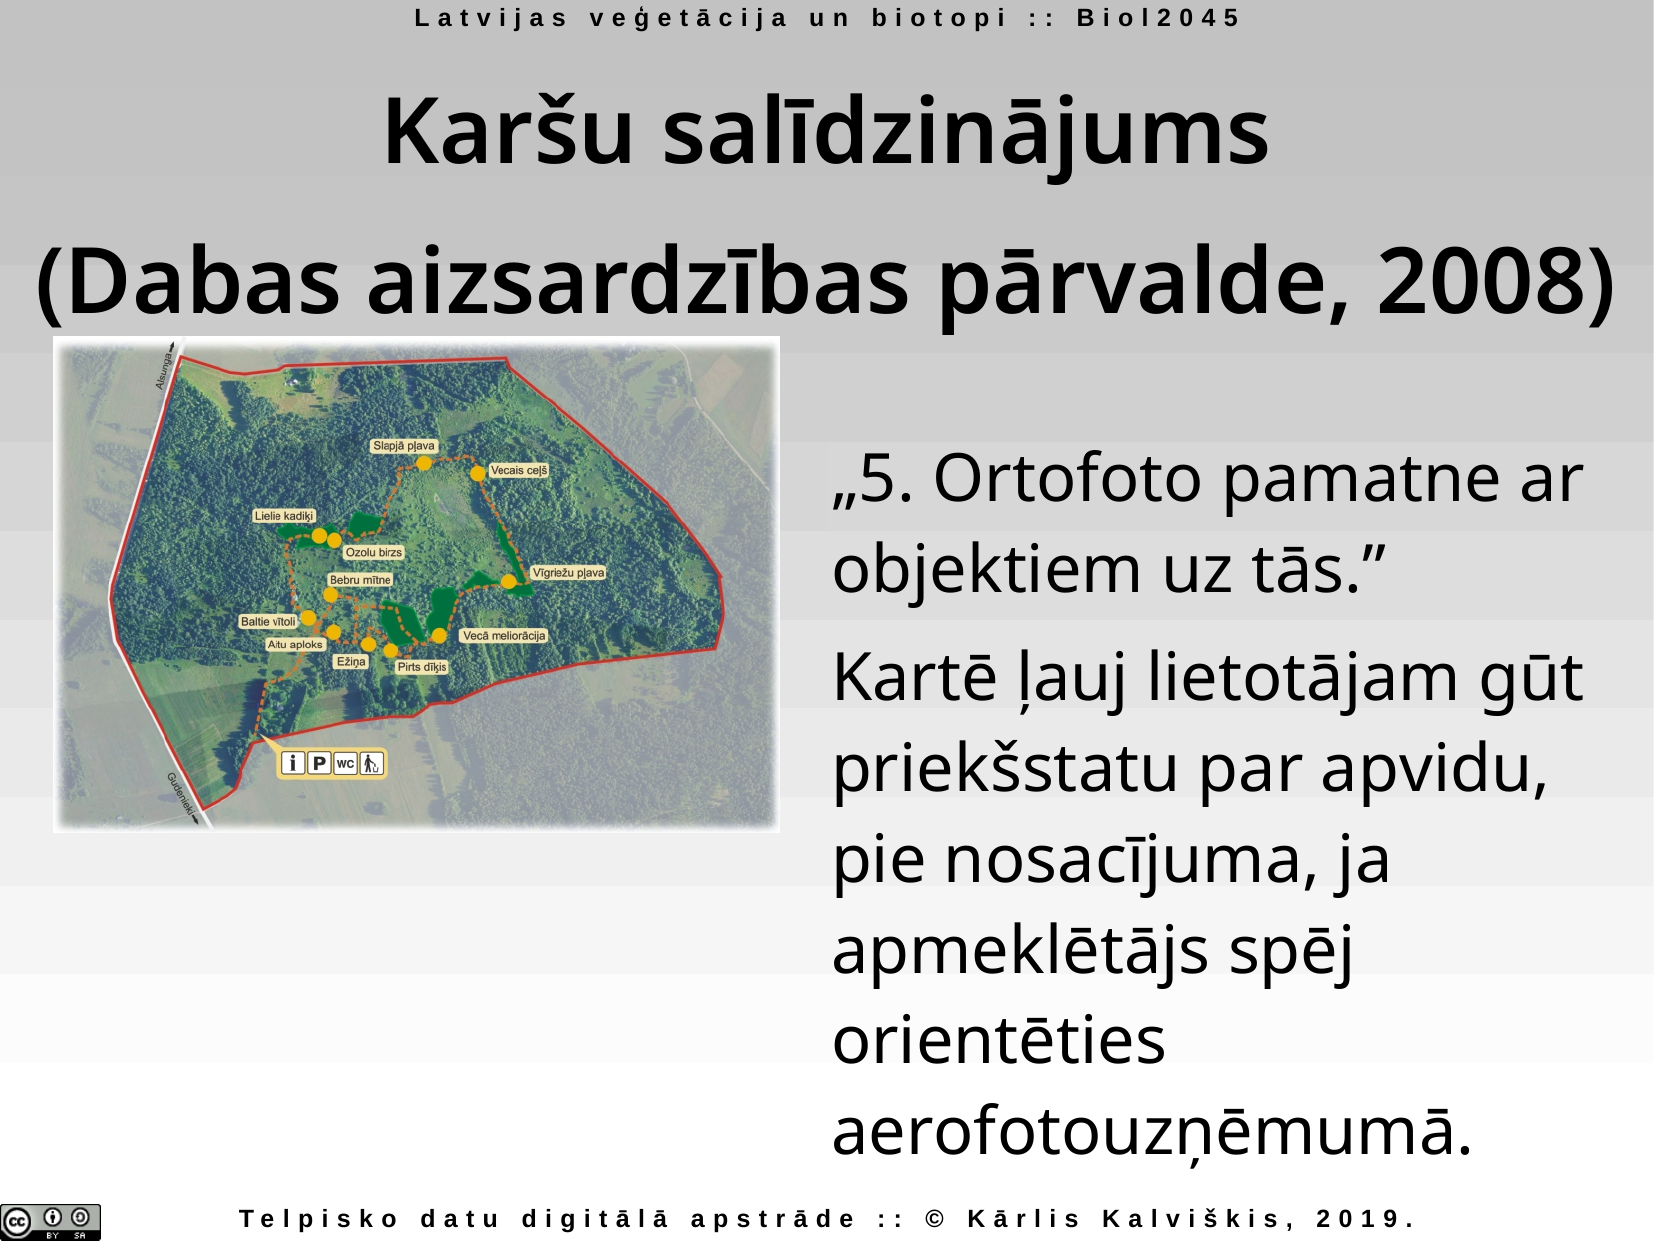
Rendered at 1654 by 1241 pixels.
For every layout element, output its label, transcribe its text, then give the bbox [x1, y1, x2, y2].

title Karšu salīdzinājums (Dabas aizsardzības pārvalde, 2008) [29, 40, 1625, 288]
text_box „5. Ortofoto pamatne ar objektiem uz tās.” Kartē ļauj lietotājam gūt priekšstatu par apvidu, pie nosacījuma, ja apmeklētājs spēj orientēties aerofotouzņēmumā. [812, 430, 1620, 1186]
picture [0, 0, 1654, 1241]
